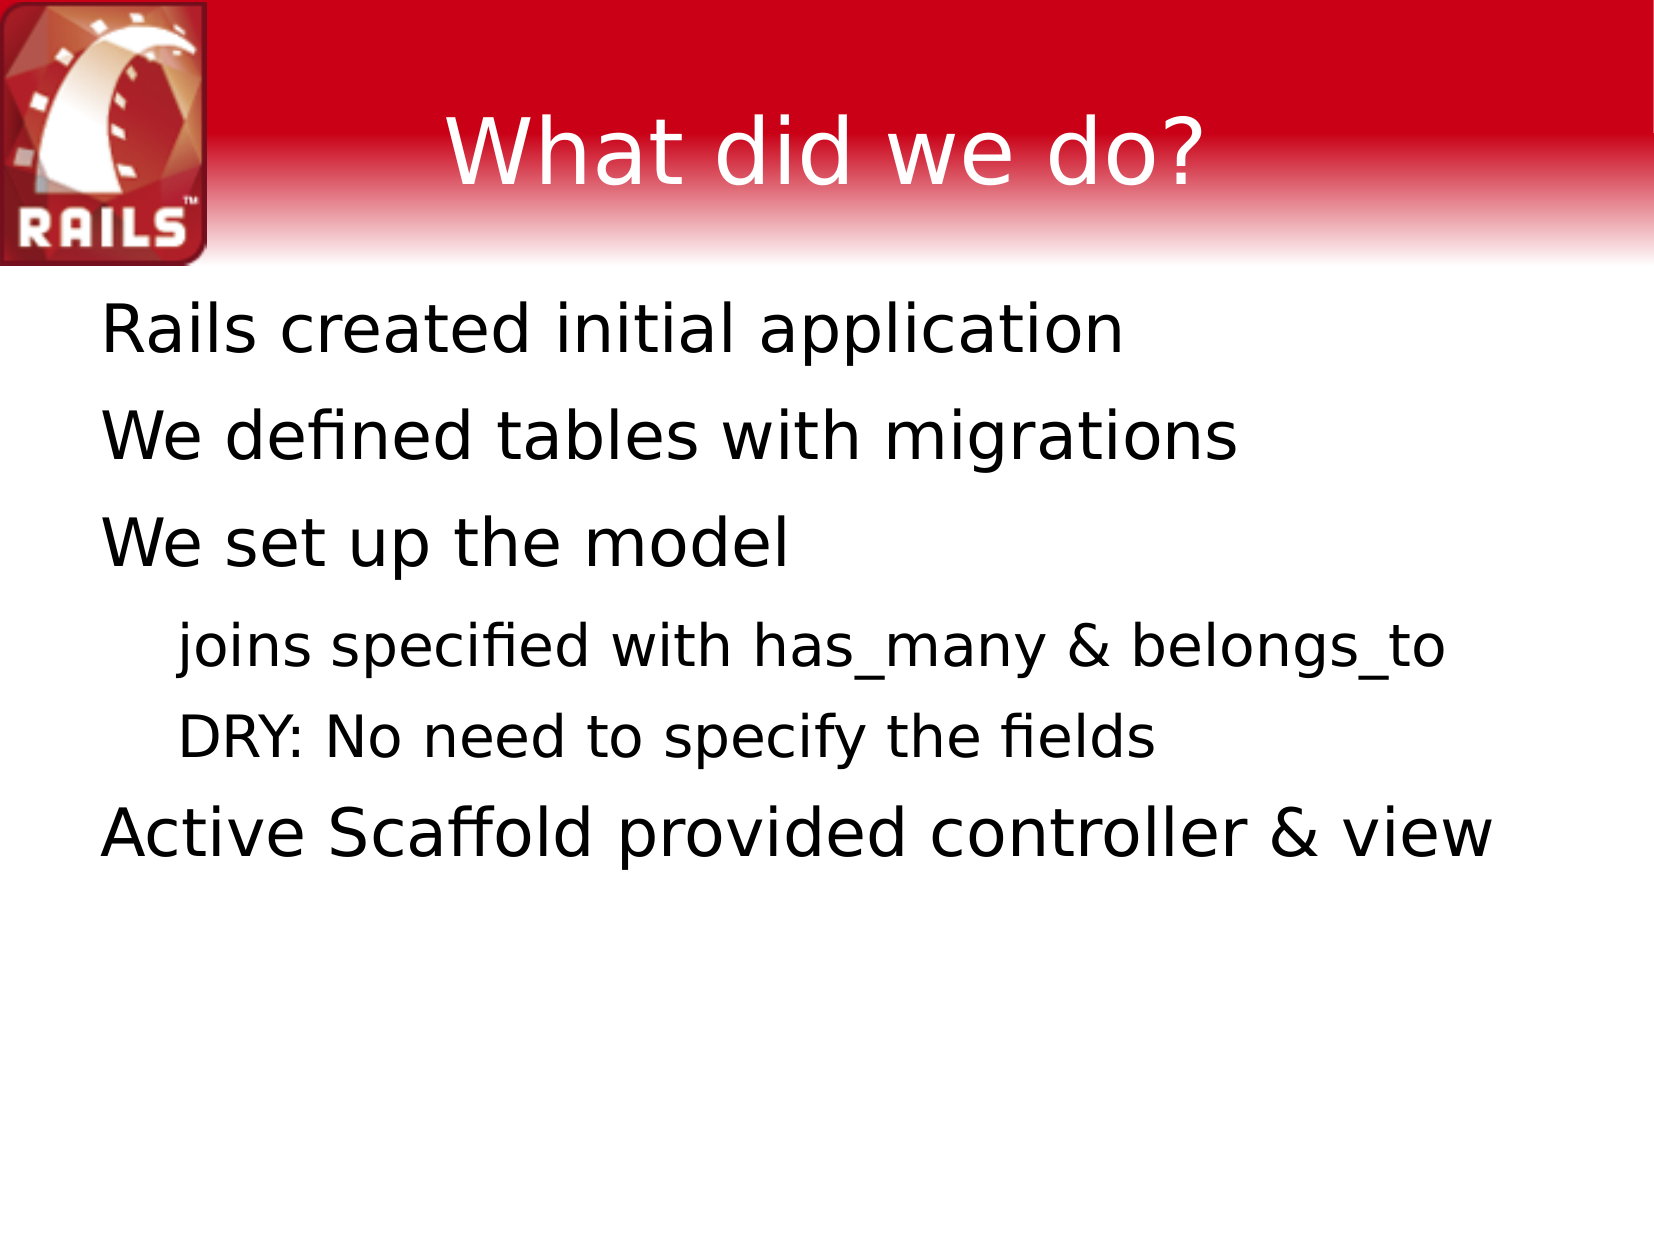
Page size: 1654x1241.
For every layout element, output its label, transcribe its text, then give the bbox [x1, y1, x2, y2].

list Rails created initial application We defined tables with migrations We set up the model joins specified with has_many & belongs_to DRY: No need to specify the fields Active Scaffold provided controller & view [82, 290, 1571, 1094]
title What did we do? [82, 49, 1571, 257]
picture [0, 2, 207, 266]
